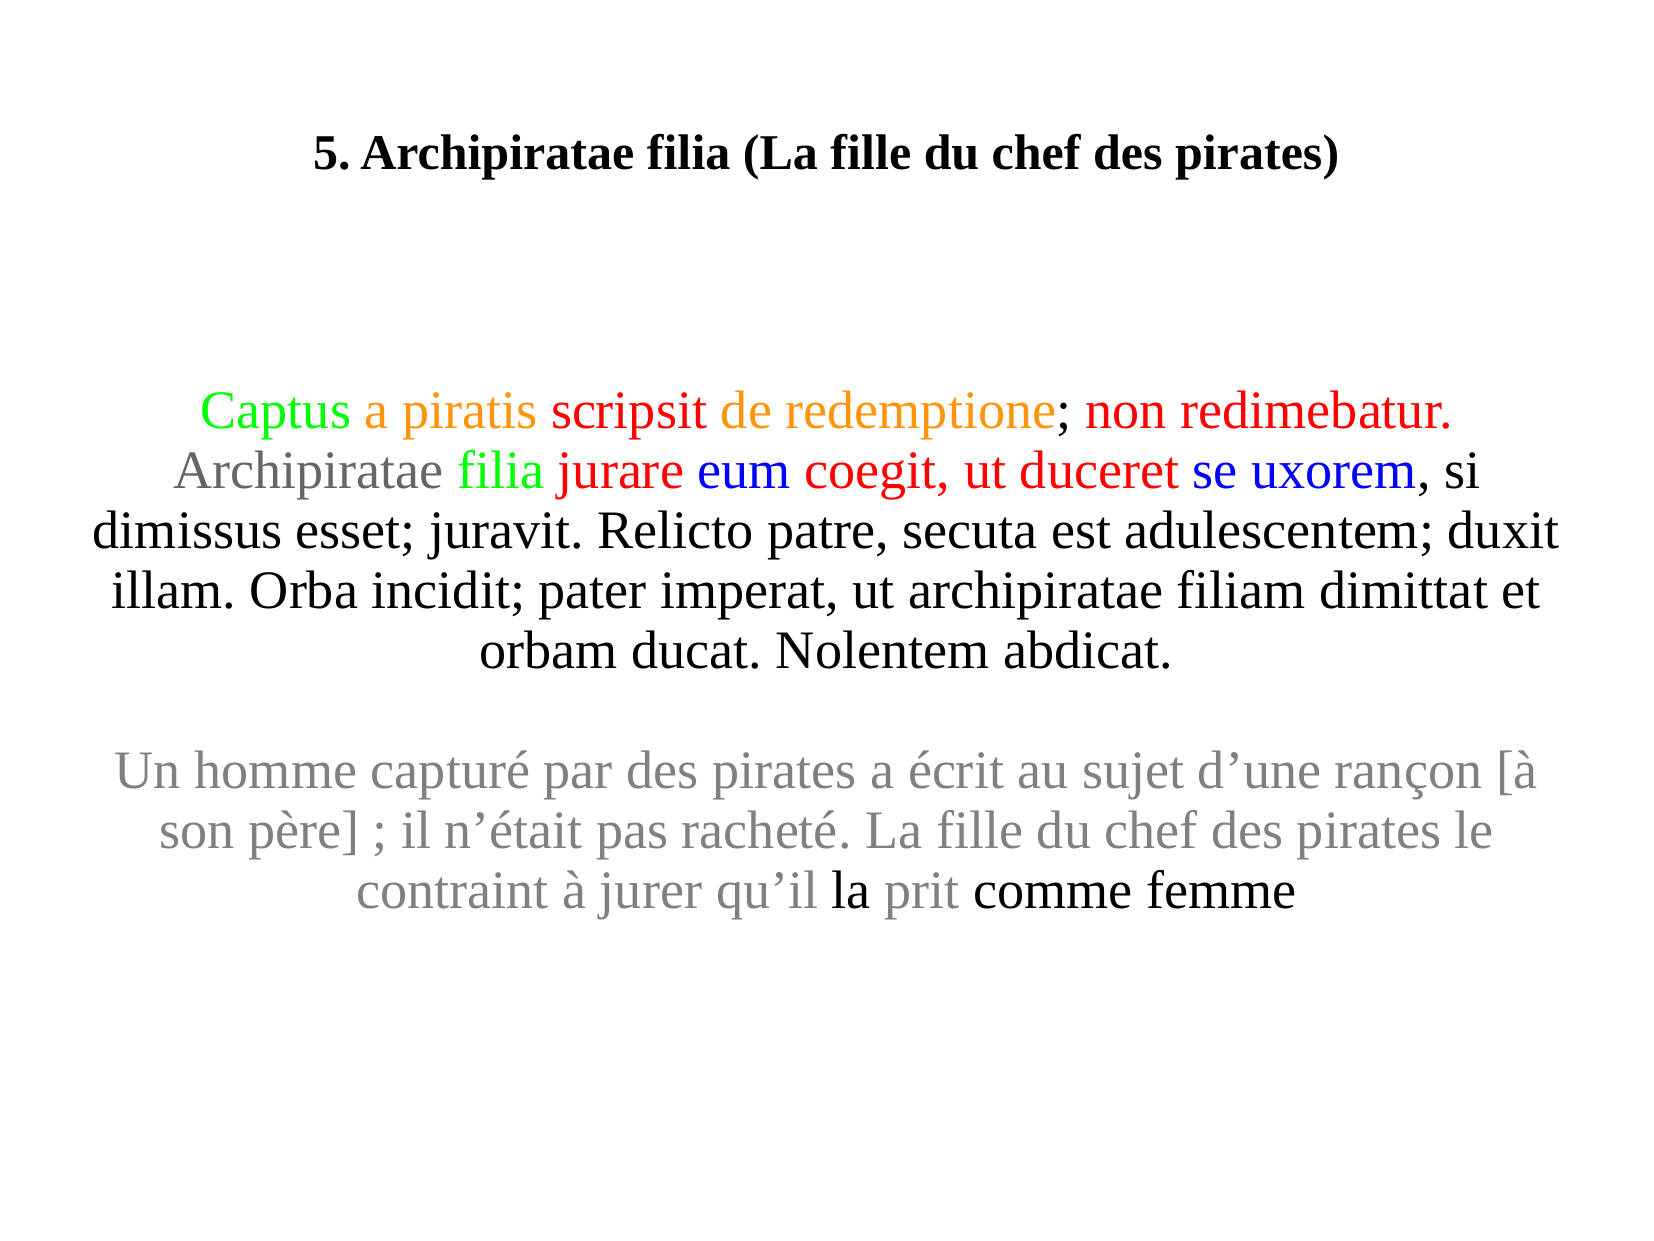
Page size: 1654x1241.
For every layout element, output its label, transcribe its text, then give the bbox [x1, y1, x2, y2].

title 5. Archipiratae filia (La fille du chef des pirates) [82, 49, 1571, 257]
subtitle Captus a piratis scripsit de redemptione; non redimebatur. Archipiratae filia jurare eum coegit, ut duceret se uxorem, si dimissus esset; juravit. Relicto patre, secuta est adulescentem; duxit illam. Orba incidit; pater imperat, ut archipiratae filiam dimittat et orbam ducat. Nolentem abdicat. Un homme capturé par des pirates a écrit au sujet d’une rançon [à son père] ; il n’était pas racheté. La fille du chef des pirates le contraint à jurer qu’il la prit comme femme [82, 290, 1571, 1010]
